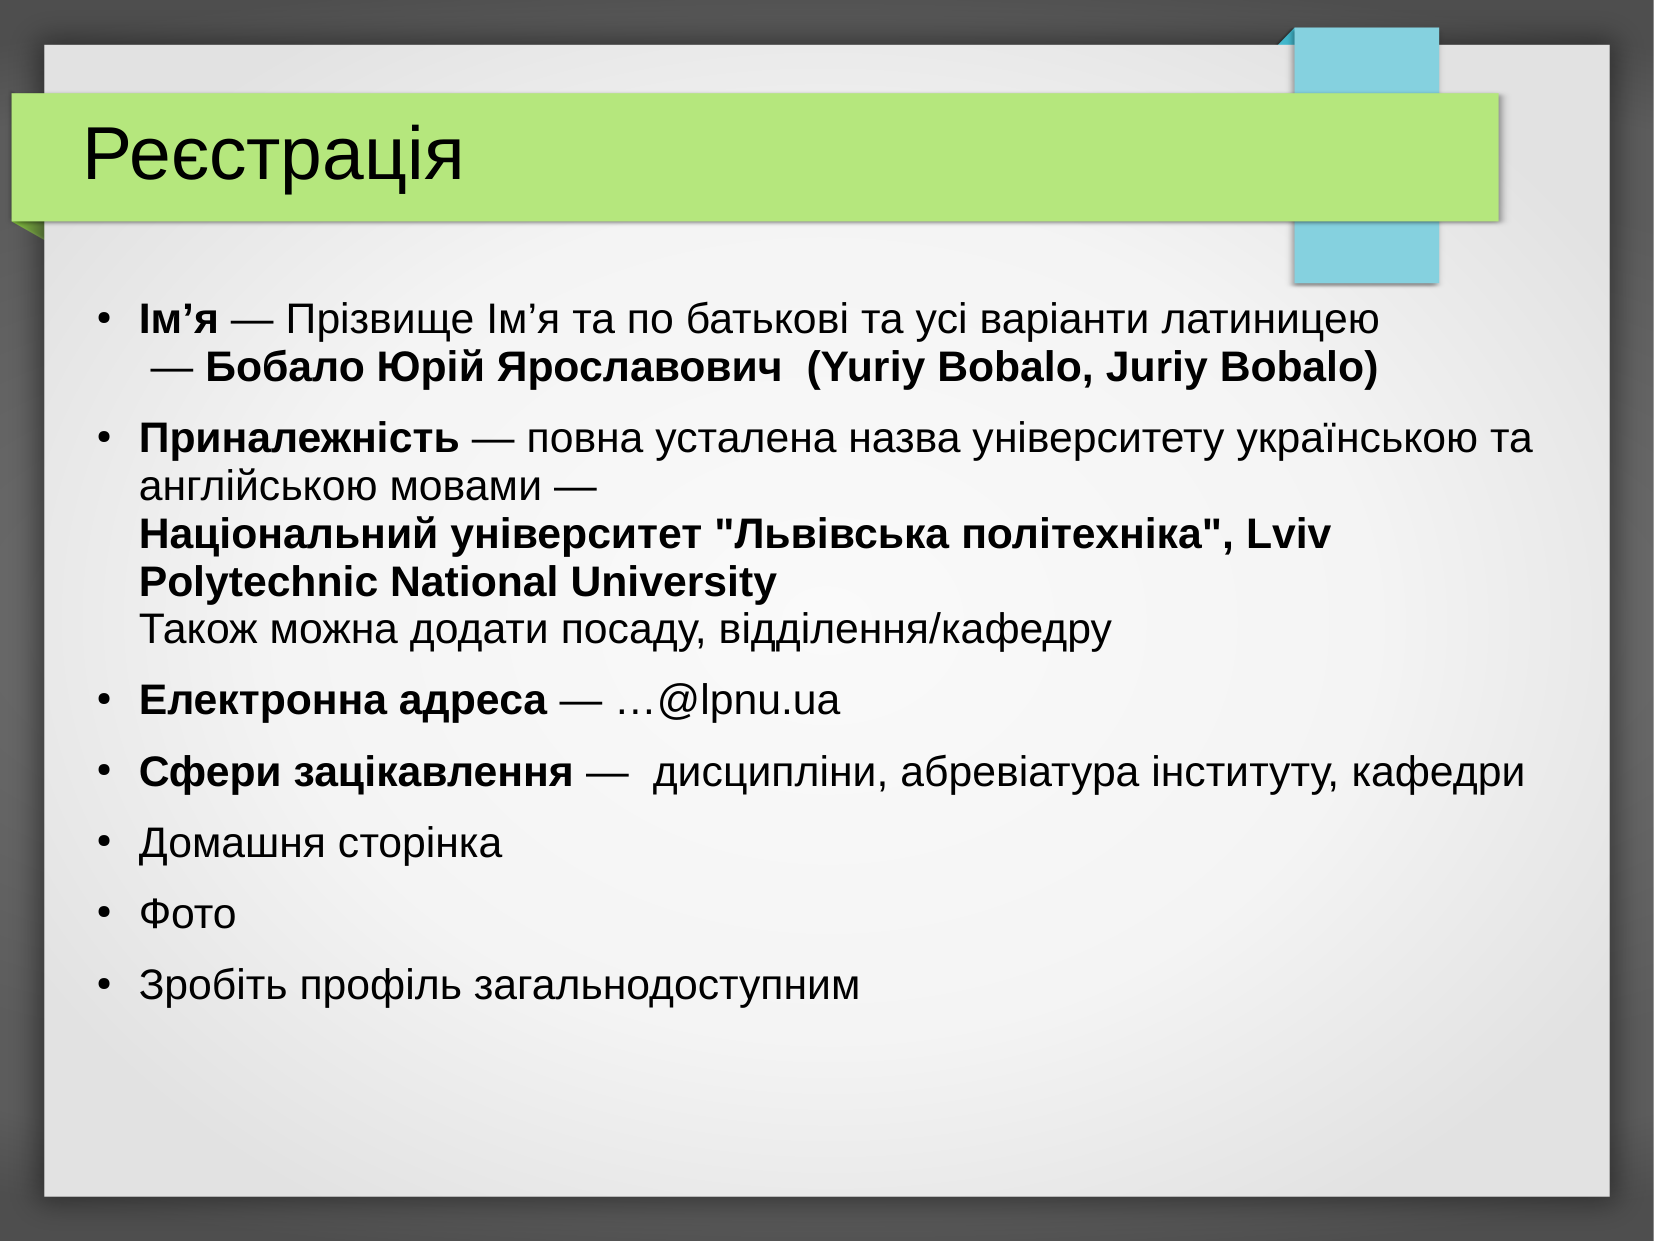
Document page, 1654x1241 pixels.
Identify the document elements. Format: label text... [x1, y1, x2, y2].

list Ім’я — Прізвище Ім’я та по батькові та усі варіанти латиницею — Бобало Юрій Ярославович (Yuriy Bobalo, Juriy Bobalo) Приналежність — повна усталена назва університету українською та англійською мовами — Національний університет "Львівська політехніка", Lviv Polytechnic National University Також можна додати посаду, відділення/кафедру Електронна адреса — …@lpnu.ua Сфери зацікавлення — дисципліни, абревіатура інституту, кафедри Домашня сторінка Фото Зробіть профіль загальнодоступним [82, 295, 1571, 1015]
title Реєстрація [82, 69, 1406, 238]
picture [0, 0, 1654, 1241]
